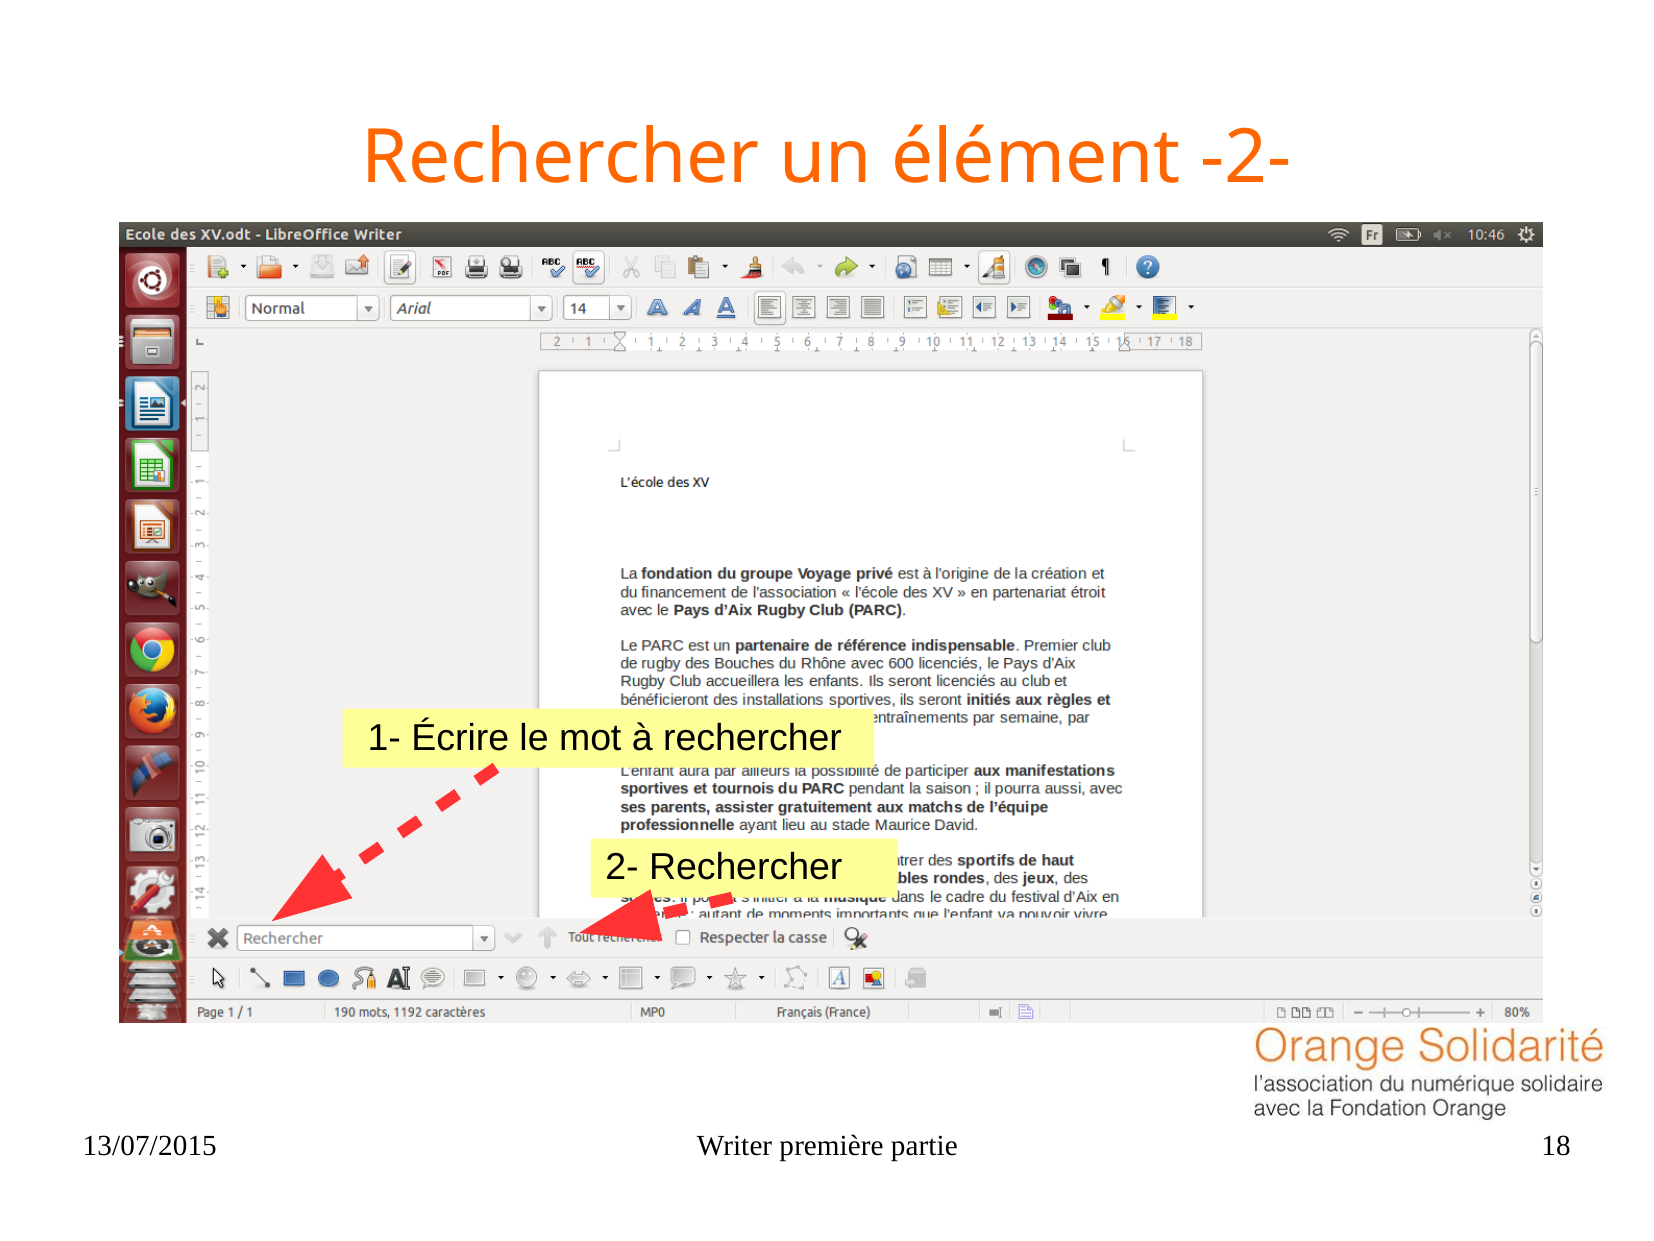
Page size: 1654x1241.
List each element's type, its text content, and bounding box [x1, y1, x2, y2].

text_box 1- Écrire le mot à rechercher [342, 708, 875, 768]
picture [1254, 1027, 1607, 1126]
picture [119, 222, 1543, 1023]
title Rechercher un élément -2- [82, 49, 1571, 257]
text_box 2- Rechercher [590, 838, 898, 898]
